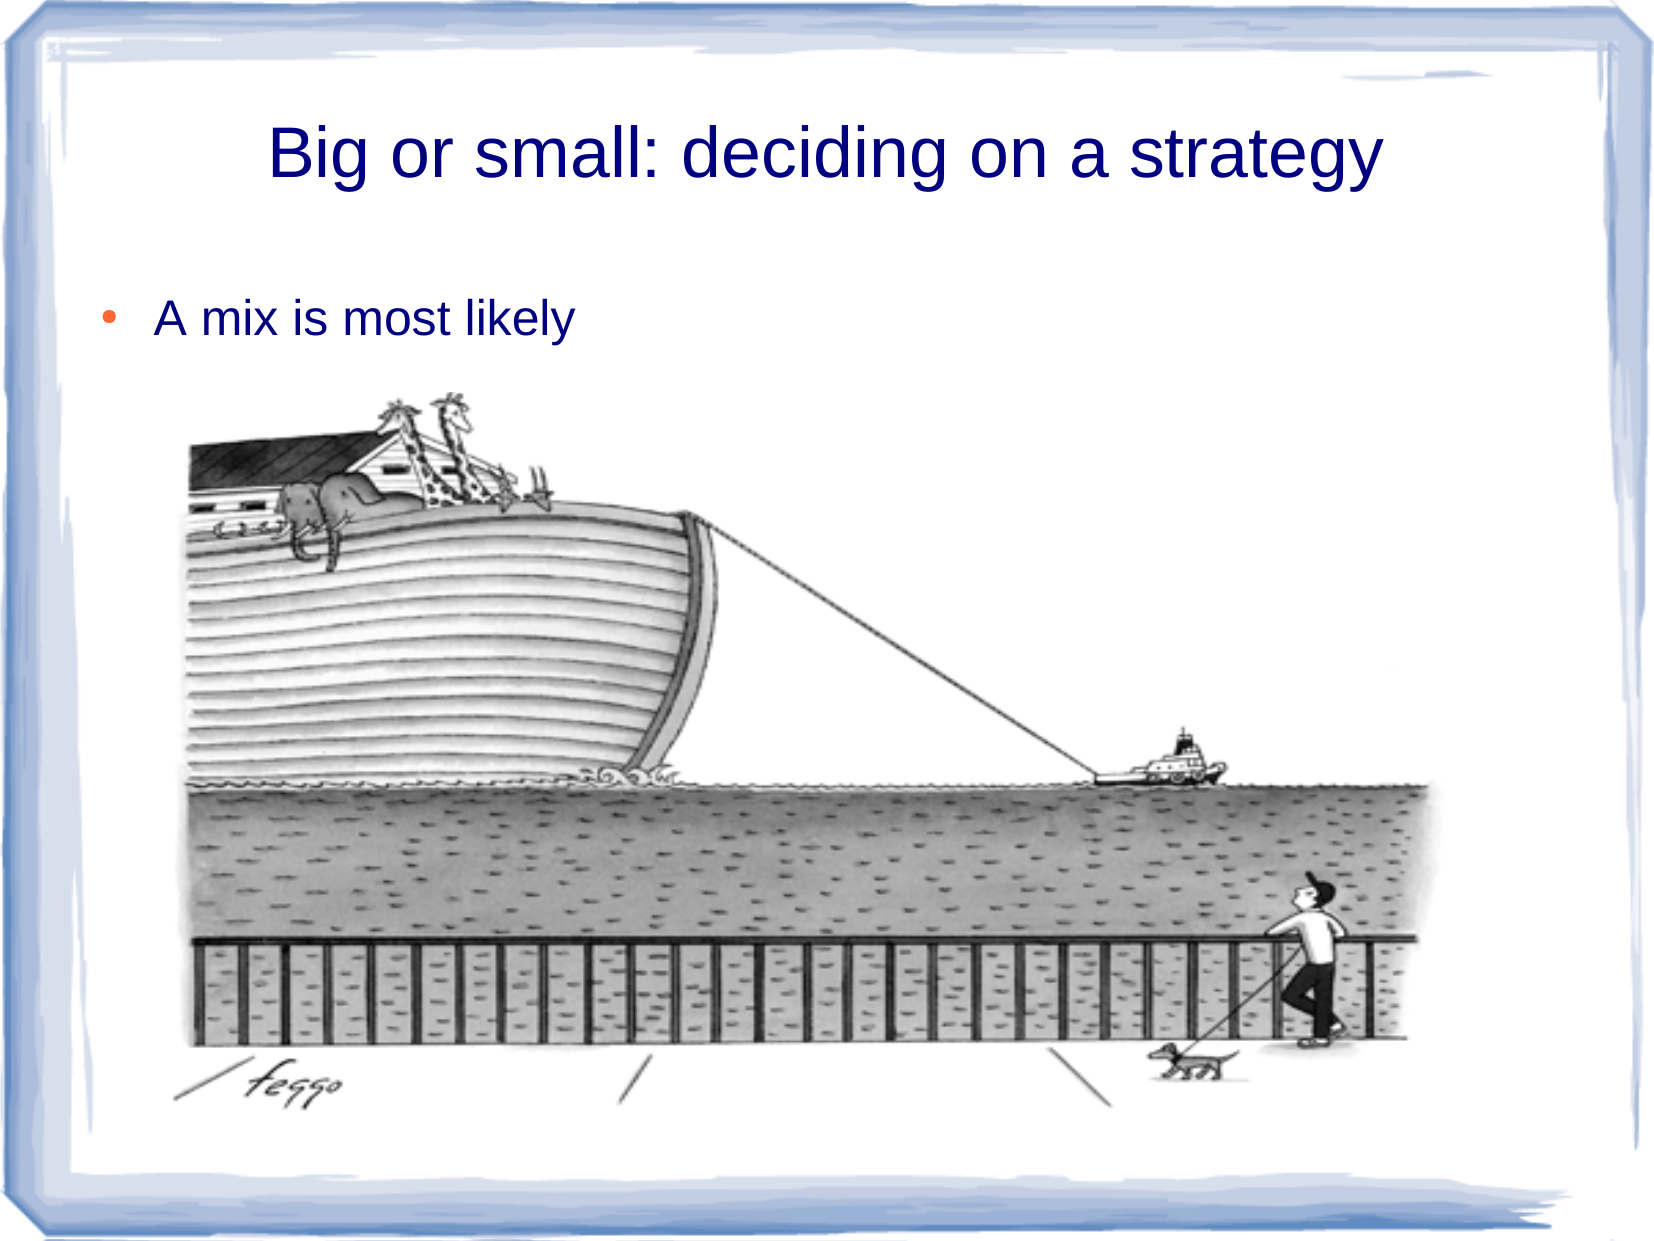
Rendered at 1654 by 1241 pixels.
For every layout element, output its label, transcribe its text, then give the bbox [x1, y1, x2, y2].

title Big or small: deciding on a strategy [82, 49, 1571, 257]
list A mix is most likely [82, 290, 1571, 1109]
picture [0, 0, 1654, 1241]
